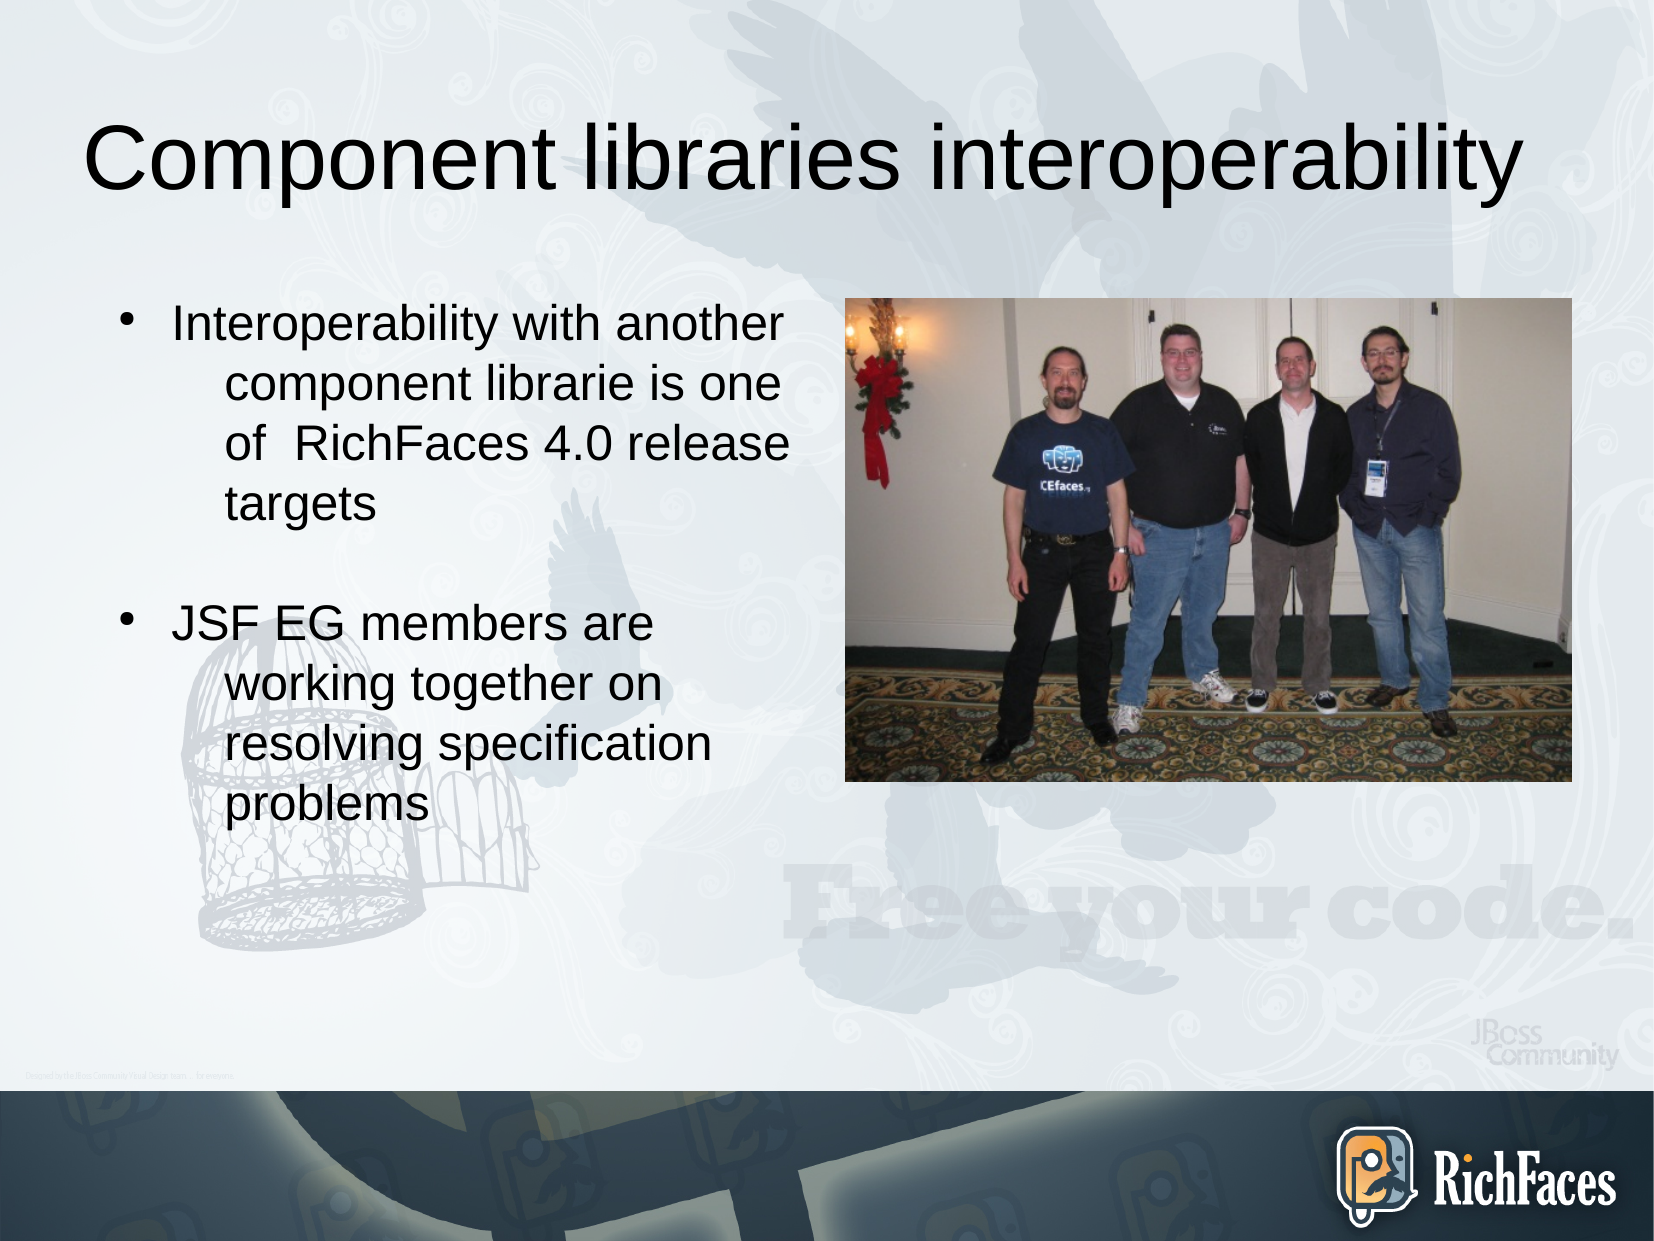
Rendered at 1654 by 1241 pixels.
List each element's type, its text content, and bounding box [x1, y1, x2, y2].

picture [845, 298, 1572, 782]
list Interoperability with another component librarie is one of RichFaces 4.0 release targets JSF EG members are working together on resolving specification problems [82, 290, 809, 1109]
title Component libraries interoperability [82, 49, 1571, 257]
